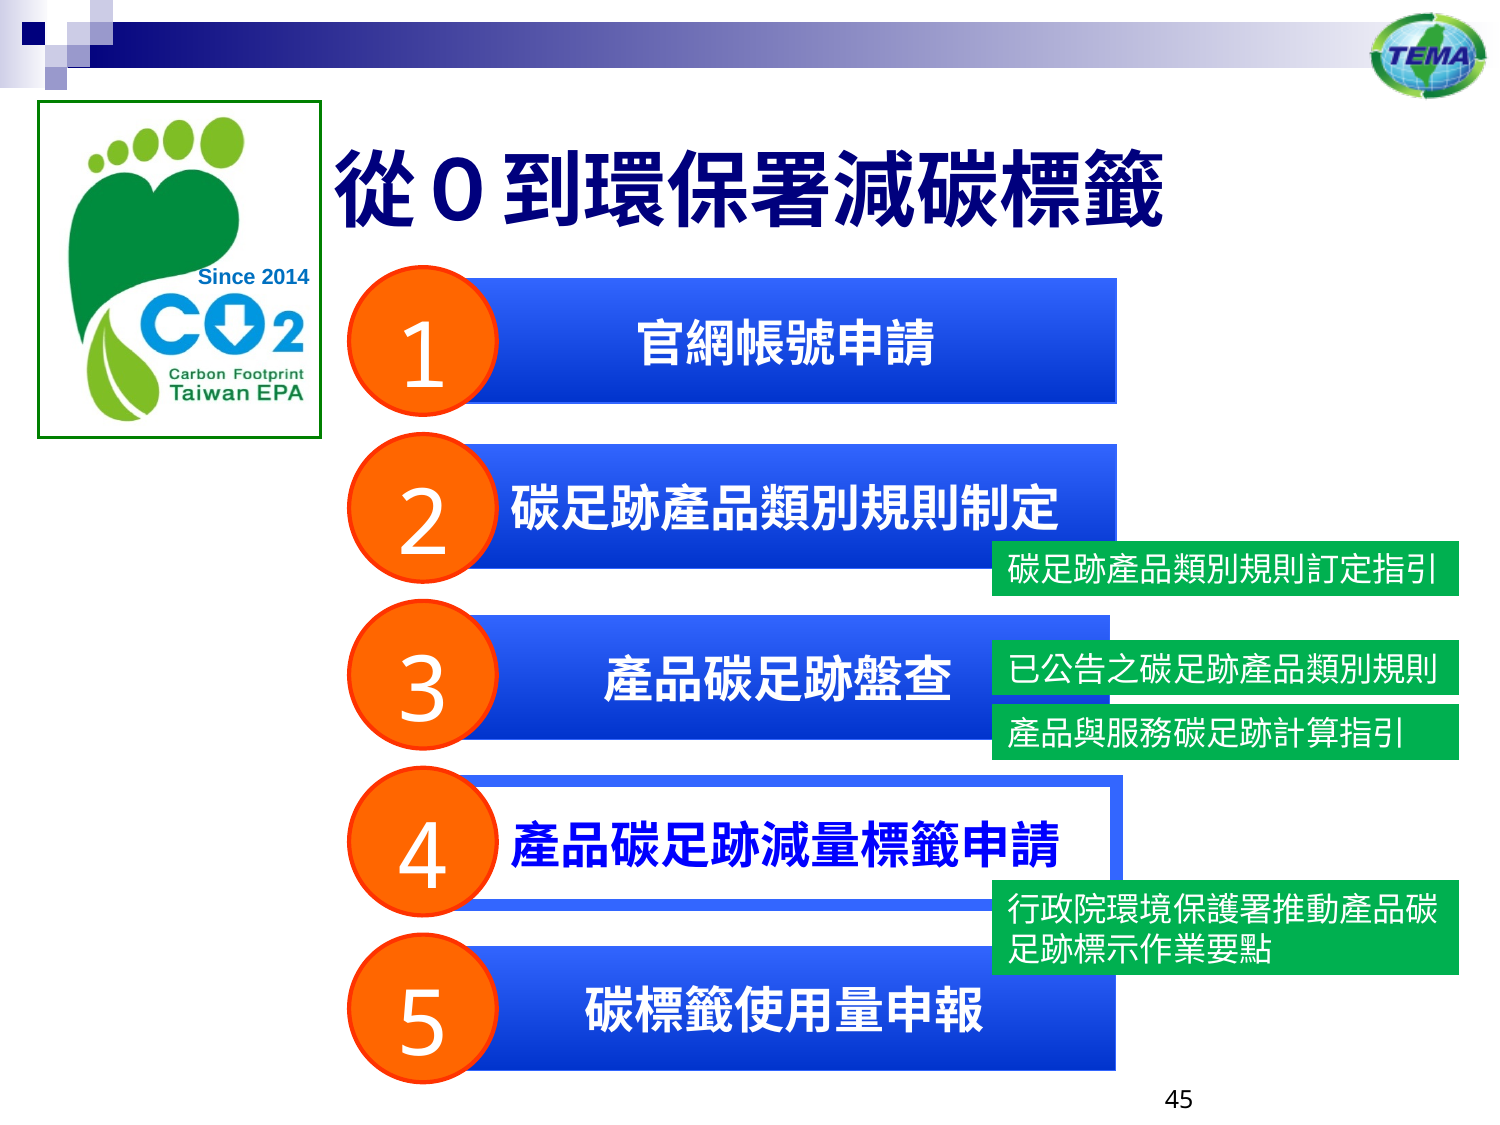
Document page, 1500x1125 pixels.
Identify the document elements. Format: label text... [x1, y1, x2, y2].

title 從０到環保署減碳標籤 [75, 75, 1426, 300]
text_box 已公告之碳足跡產品類別規則 [992, 640, 1459, 695]
text_box 4 [349, 767, 497, 916]
text_box 44 [1149, 1050, 1500, 1125]
text_box 5 [349, 934, 497, 1083]
picture [39, 102, 320, 437]
text_box 2 [349, 434, 497, 582]
text_box 3 [349, 600, 497, 749]
text_box 碳足跡產品類別規則制定 [462, 444, 1116, 568]
text_box 官網帳號申請 [465, 300, 1116, 403]
text_box 產品與服務碳足跡計算指引 [992, 704, 1459, 760]
text_box Since 2014 [183, 255, 338, 284]
text_box 產品碳足跡盤查 [460, 616, 1109, 740]
text_box 1 [349, 300, 497, 415]
text_box 碳足跡產品類別規則訂定指引 [992, 541, 1459, 596]
text_box 行政院環境保護署推動產品碳足跡標示作業要點 [992, 880, 1459, 975]
text_box 碳標籤使用量申報 [464, 946, 1116, 1070]
text_box 產品碳足跡減量標籤申請 [463, 781, 1116, 905]
